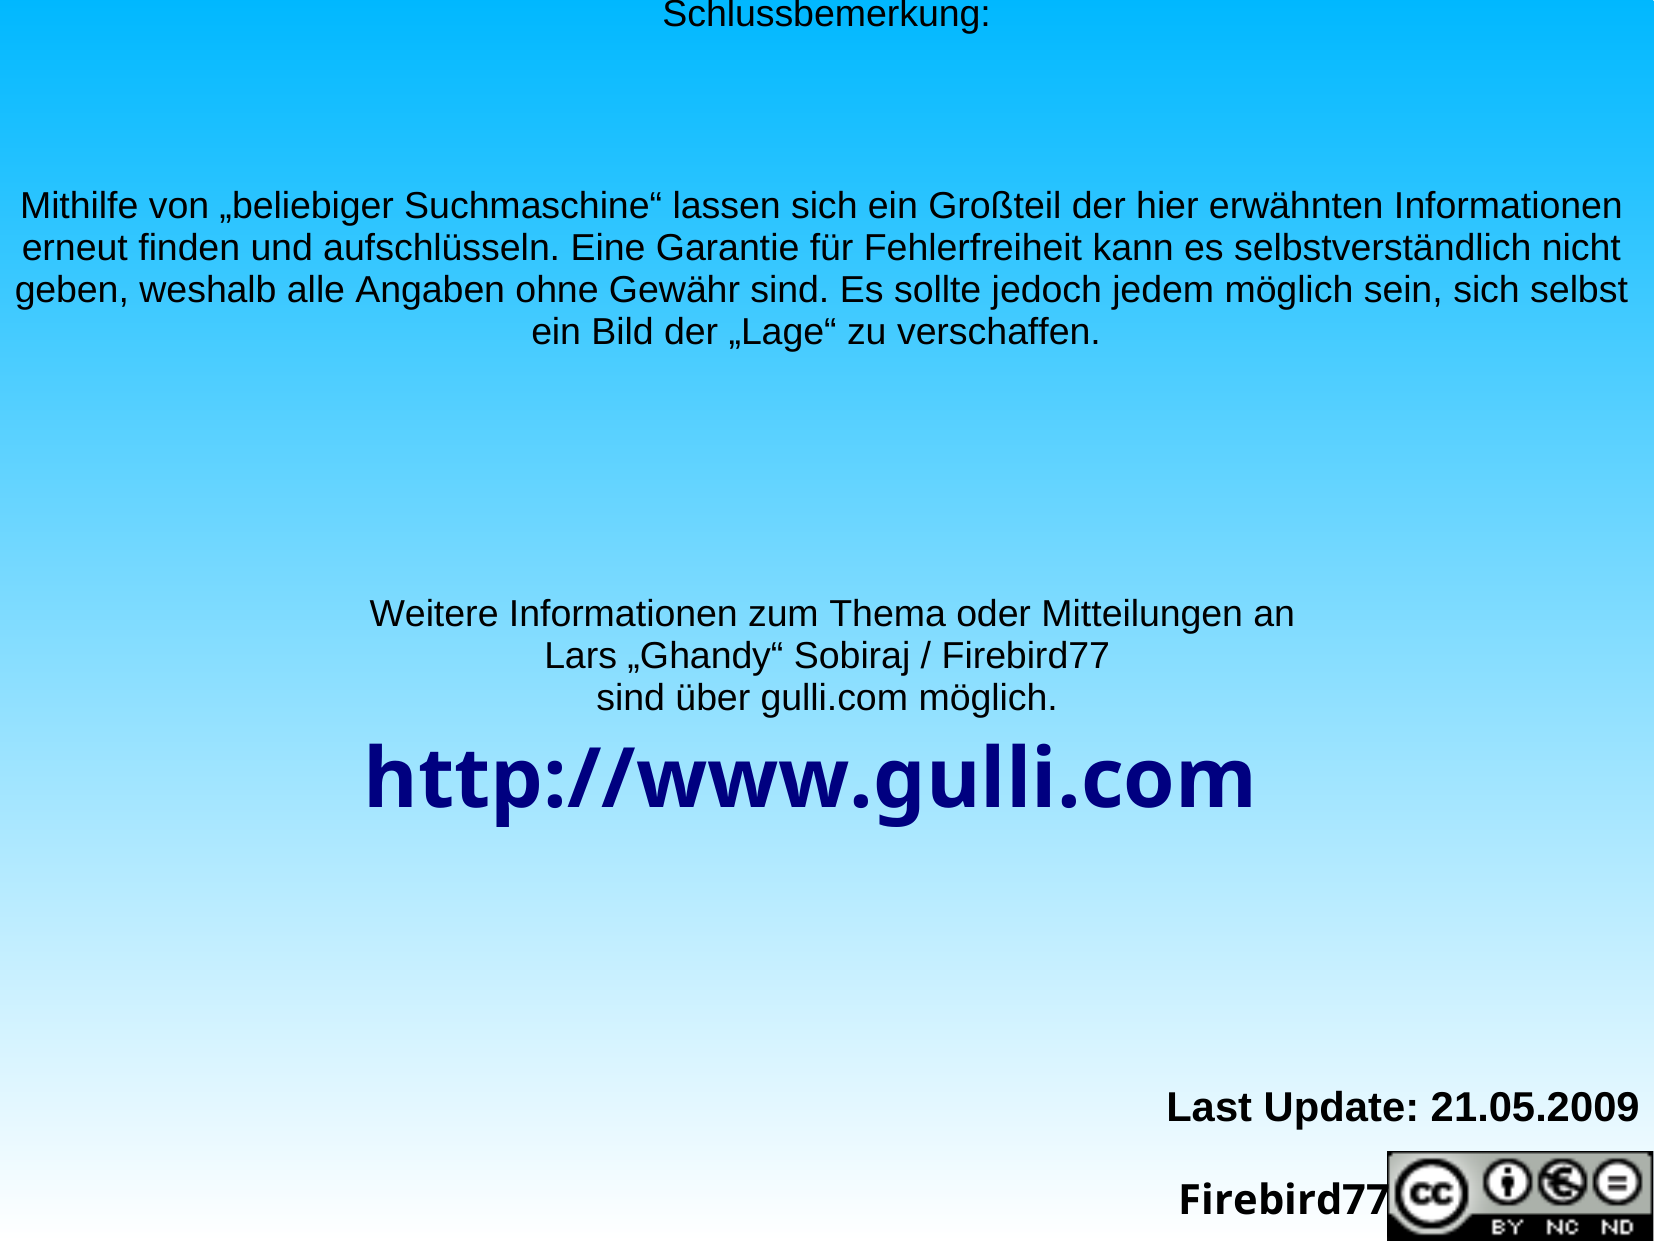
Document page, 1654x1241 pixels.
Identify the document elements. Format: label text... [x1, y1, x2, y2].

text_box Schlussbemerkung: [647, 0, 1006, 57]
text_box Firebird77 [1164, 1181, 1426, 1241]
text_box Last Update: 21.05.2009 [1151, 1092, 1654, 1155]
text_box Weitere Informationen zum Thema oder Mitteilungen an Lars „Ghandy“ Sobiraj / Firebird77 sind über gulli.com möglich. http://www.gulli.com [348, 584, 1373, 843]
text_box Mithilfe von „beliebiger Suchmaschine“ lassen sich ein Großteil der hier erwähnten Informationen erneut finden und aufschlüsseln. Eine Garantie für Fehlerfreiheit kann es selbstverständlich nicht geben, weshalb alle Angaben ohne Gewähr sind. Es sollte jedoch jedem möglich sein, sich selbst ein Bild der „Lage“ zu verschaffen. [0, 177, 1642, 361]
picture [1387, 1151, 1654, 1241]
